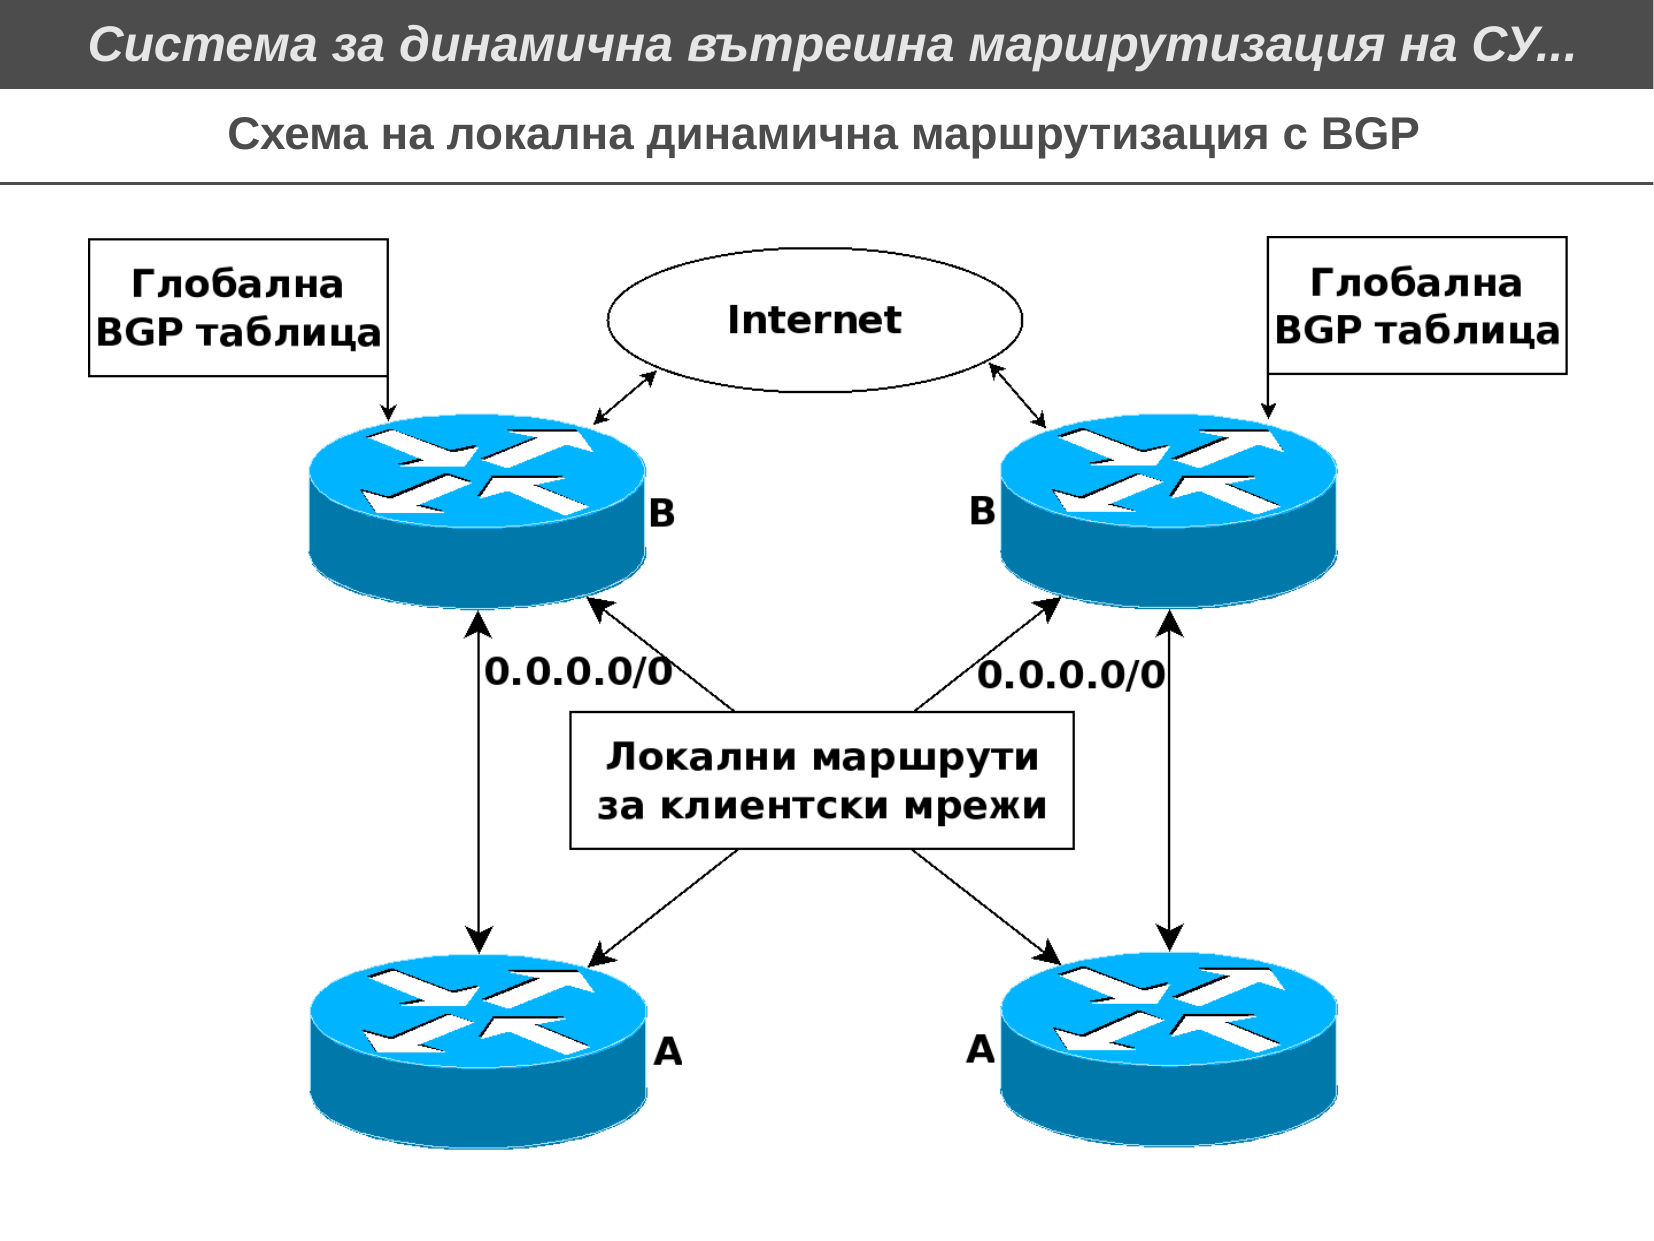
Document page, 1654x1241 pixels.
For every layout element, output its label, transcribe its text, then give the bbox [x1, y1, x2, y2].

text_box [0, 0, 1654, 89]
text_box Система за динамична вътрешна маршрутизация на СУ... [72, 9, 1594, 80]
text_box Схема на локална динамична маршрутизация с BGP [212, 100, 1453, 167]
picture [88, 236, 1569, 1152]
